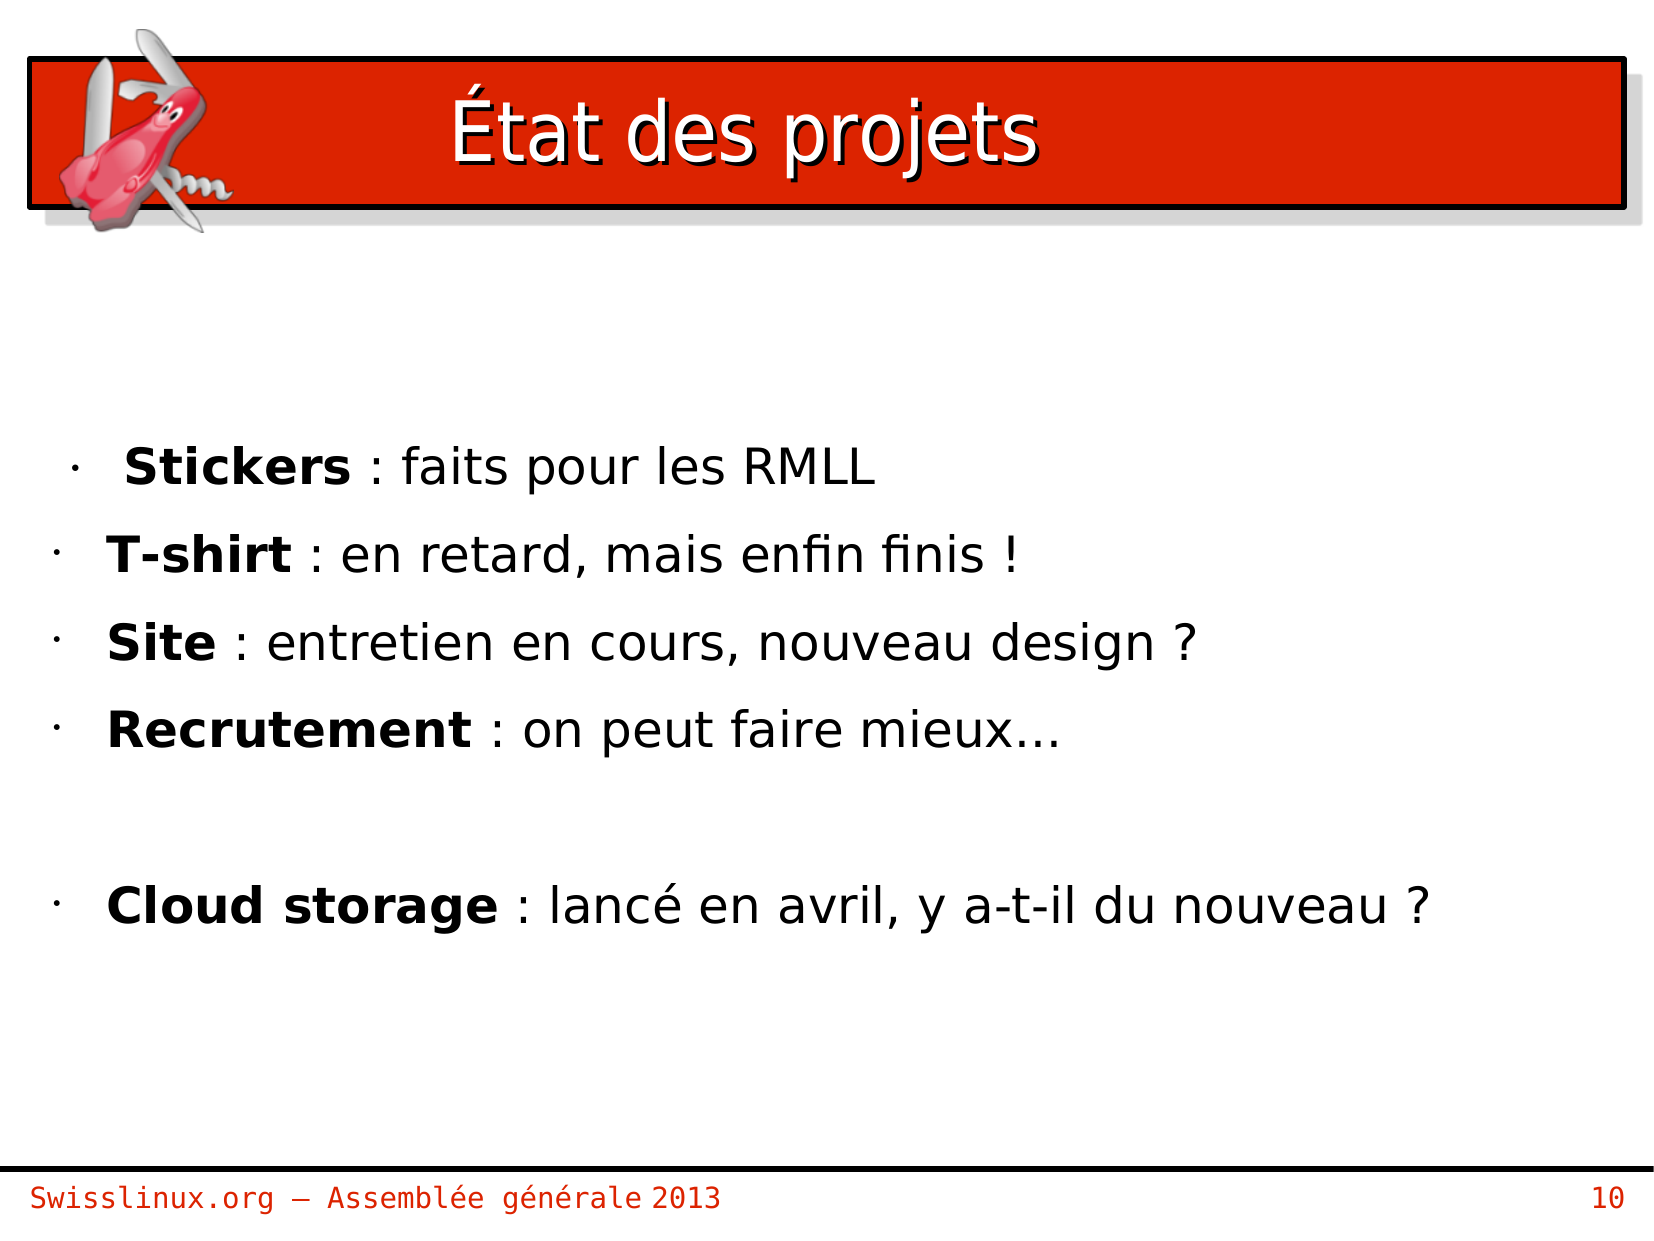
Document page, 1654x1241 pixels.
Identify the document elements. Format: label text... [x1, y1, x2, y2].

picture [59, 182, 234, 233]
list Stickers : faits pour les RMLL T-shirt : en retard, mais enfin finis ! Site : entretien en cours, nouveau design ? Recrutement : on peut faire mieux... Cloud storage : lancé en avril, y a-t-il du nouveau ? [35, 247, 1630, 1126]
picture [59, 29, 234, 84]
title État des projets [35, 84, 1453, 182]
